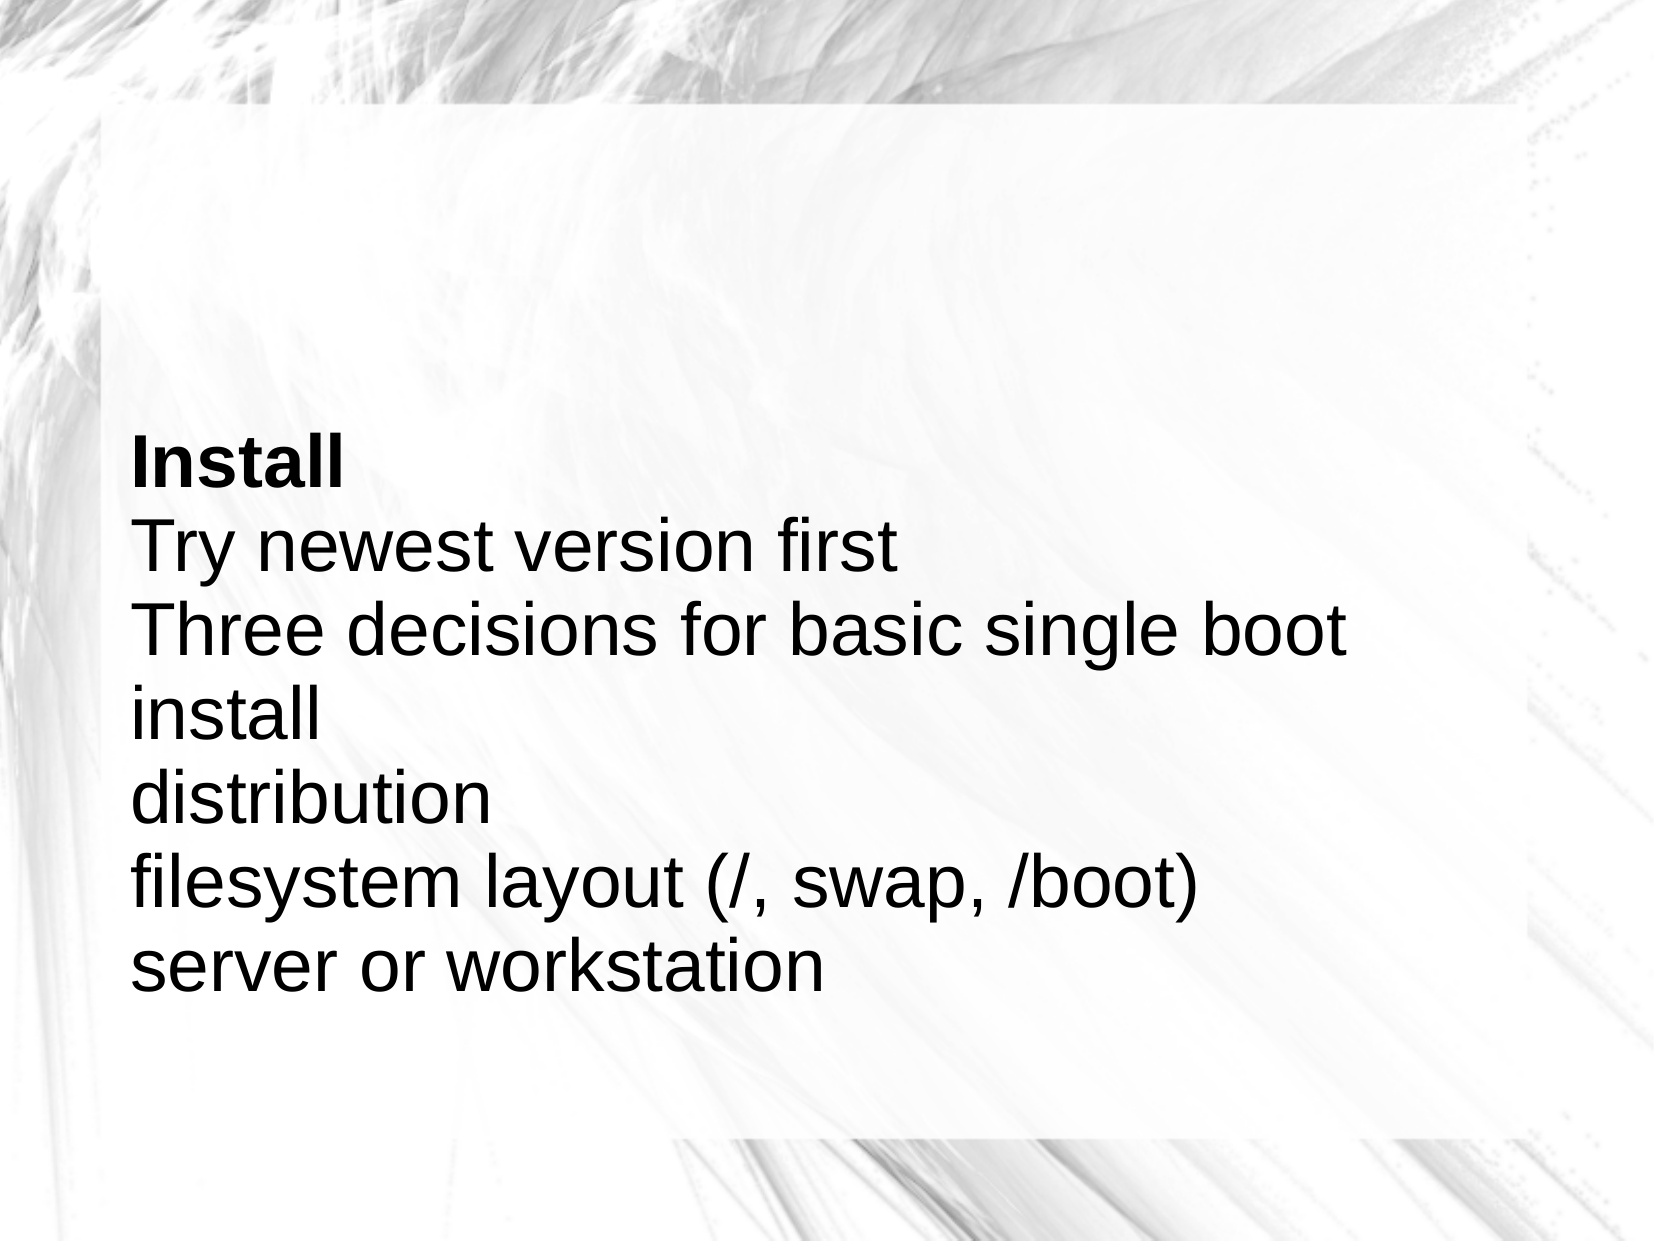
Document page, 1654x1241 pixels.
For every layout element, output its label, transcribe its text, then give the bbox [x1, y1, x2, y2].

picture [0, 0, 1654, 1241]
text_box Install Try newest version first Three decisions for basic single boot install distribution filesystem layout (/, swap, /boot) server or workstation [115, 412, 1576, 878]
